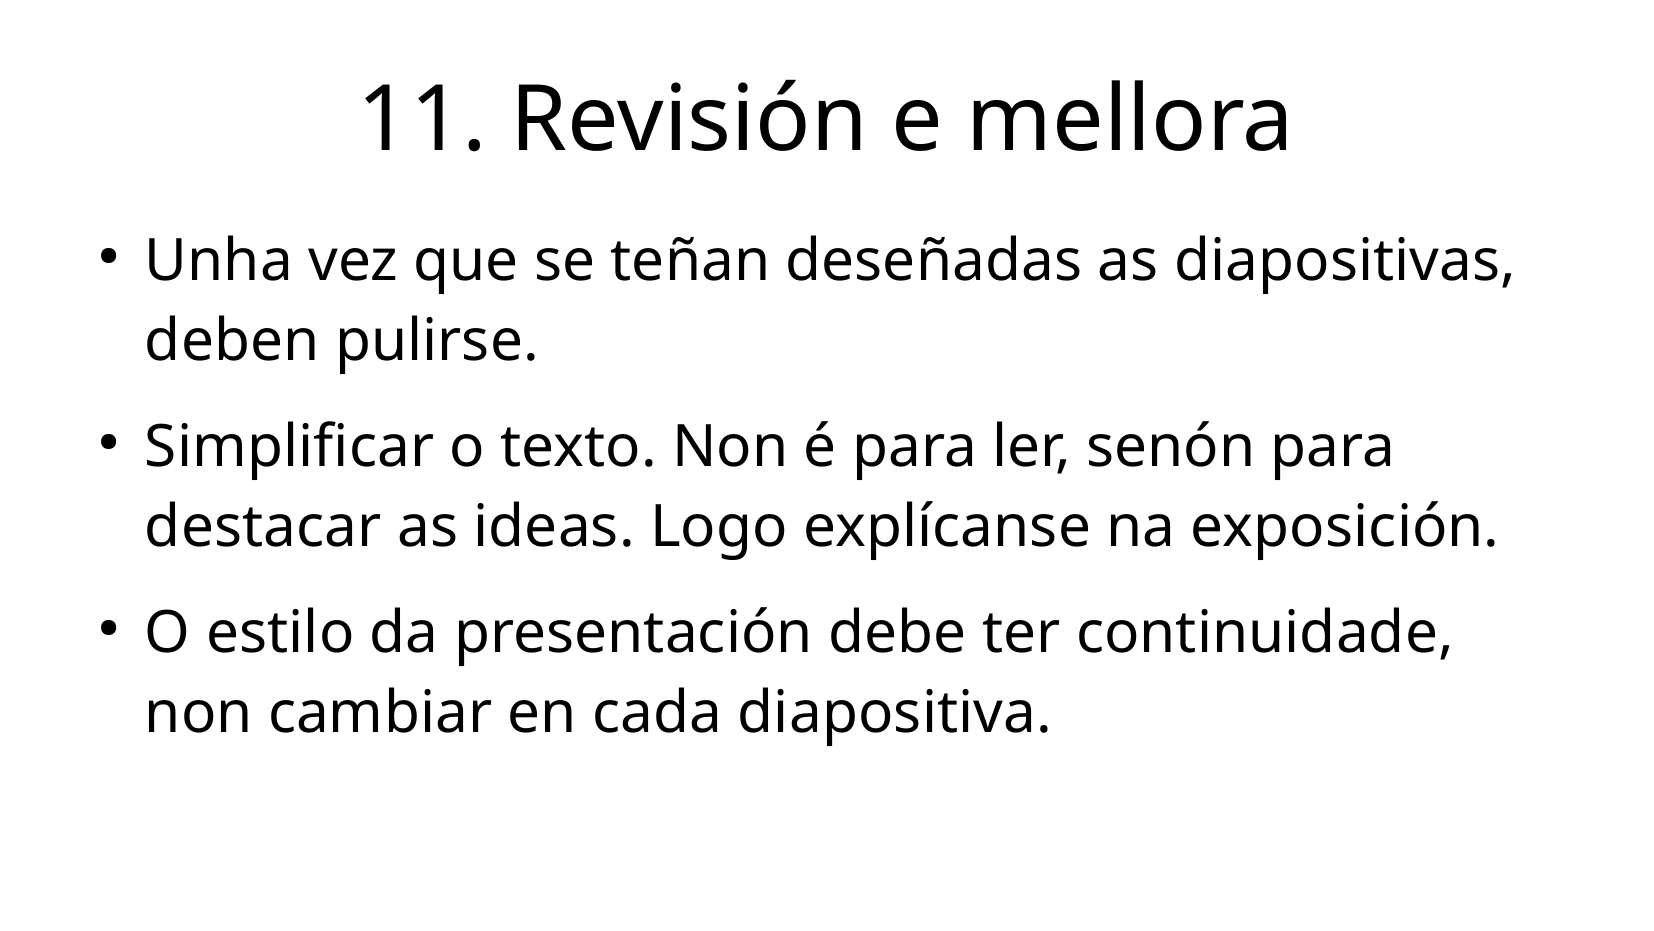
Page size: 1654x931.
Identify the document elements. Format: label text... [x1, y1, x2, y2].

title 11. Revisión e mellora [82, 37, 1571, 193]
list Unha vez que se teñan deseñadas as diapositivas, deben pulirse. Simplificar o texto. Non é para ler, senón para destacar as ideas. Logo explícanse na exposición. O estilo da presentación debe ter continuidade, non cambiar en cada diapositiva. [82, 217, 1571, 758]
